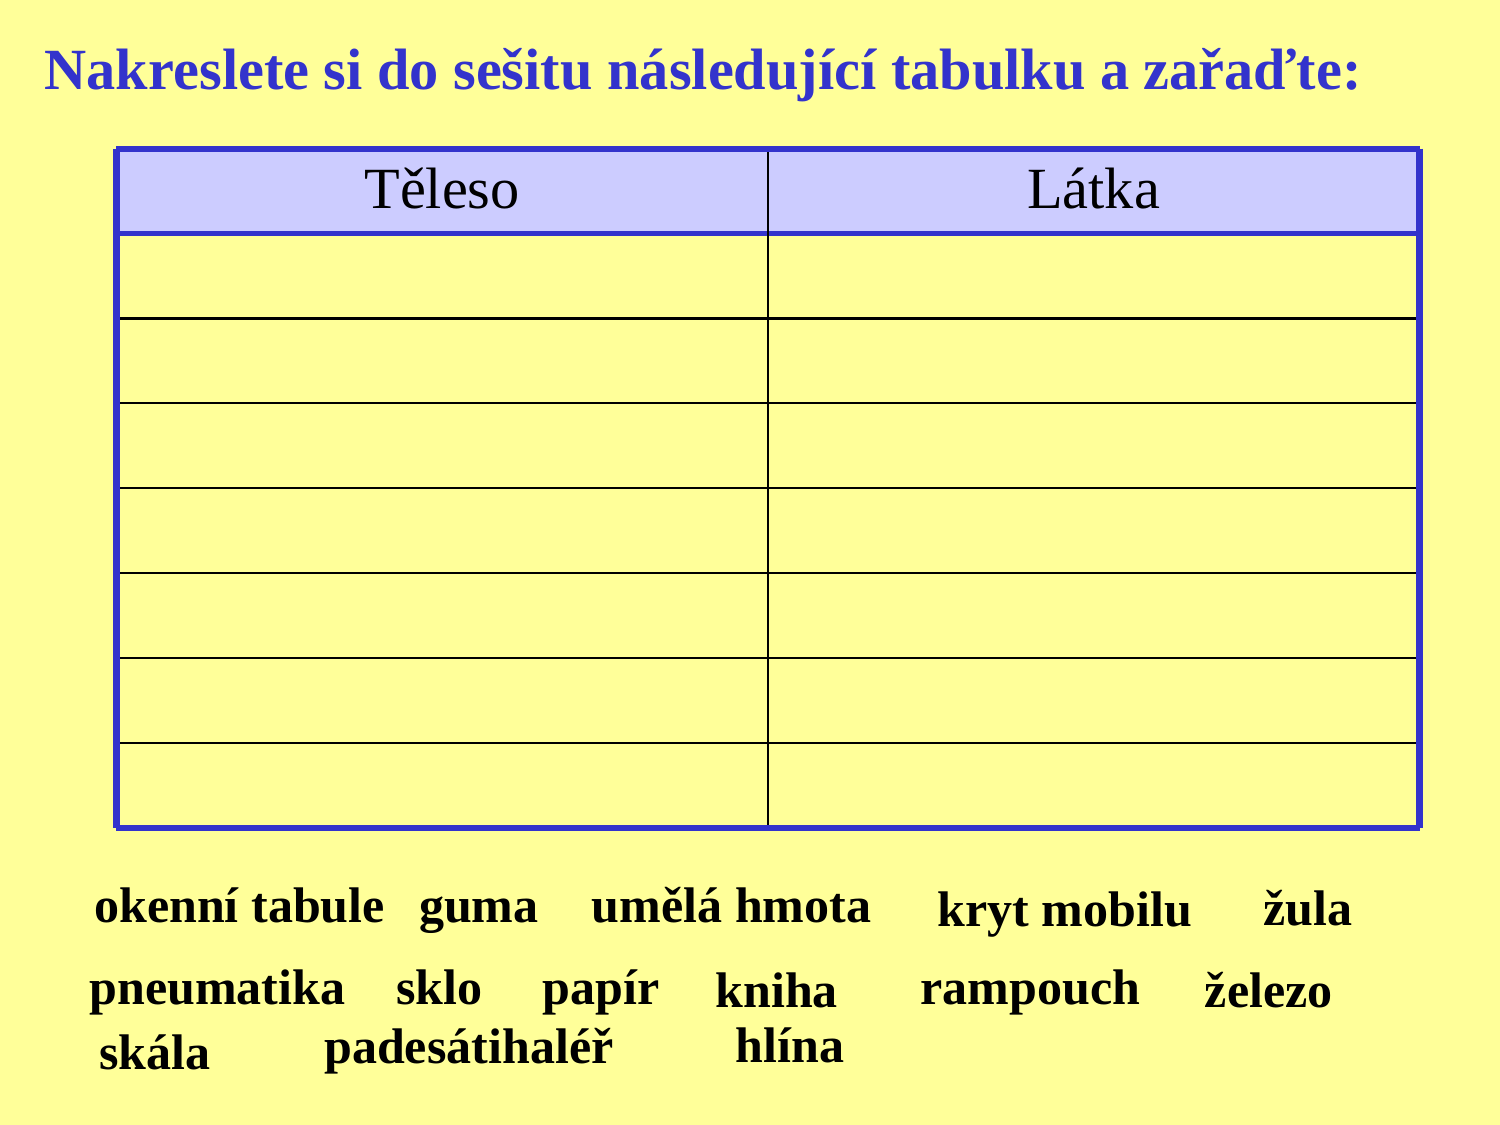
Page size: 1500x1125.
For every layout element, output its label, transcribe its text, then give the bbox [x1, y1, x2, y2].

text_box sklo [381, 952, 528, 1010]
text_box kniha [700, 955, 923, 1026]
text_box Nakreslete si do sešitu následující tabulku a zařaďte: [29, 29, 1378, 110]
text_box papír [605, 983, 614, 1002]
text_box papír [552, 983, 561, 1002]
text_box Látka [769, 152, 1416, 231]
text_box umělá hmota [577, 870, 1011, 942]
text_box guma [404, 870, 577, 942]
text_box žula [1248, 873, 1393, 945]
text_box papír [528, 952, 744, 1010]
text_box okenní tabule [79, 870, 400, 941]
text_box skála [84, 1017, 238, 1089]
text_box Těleso [120, 152, 767, 231]
text_box rampouch [905, 952, 1171, 1023]
text_box železo [1190, 955, 1429, 1027]
text_box kryt mobilu [922, 874, 1243, 945]
text_box pneumatika [75, 952, 381, 1024]
text_box padesátihaléř [309, 1010, 720, 1082]
text_box hlína [720, 1010, 904, 1082]
